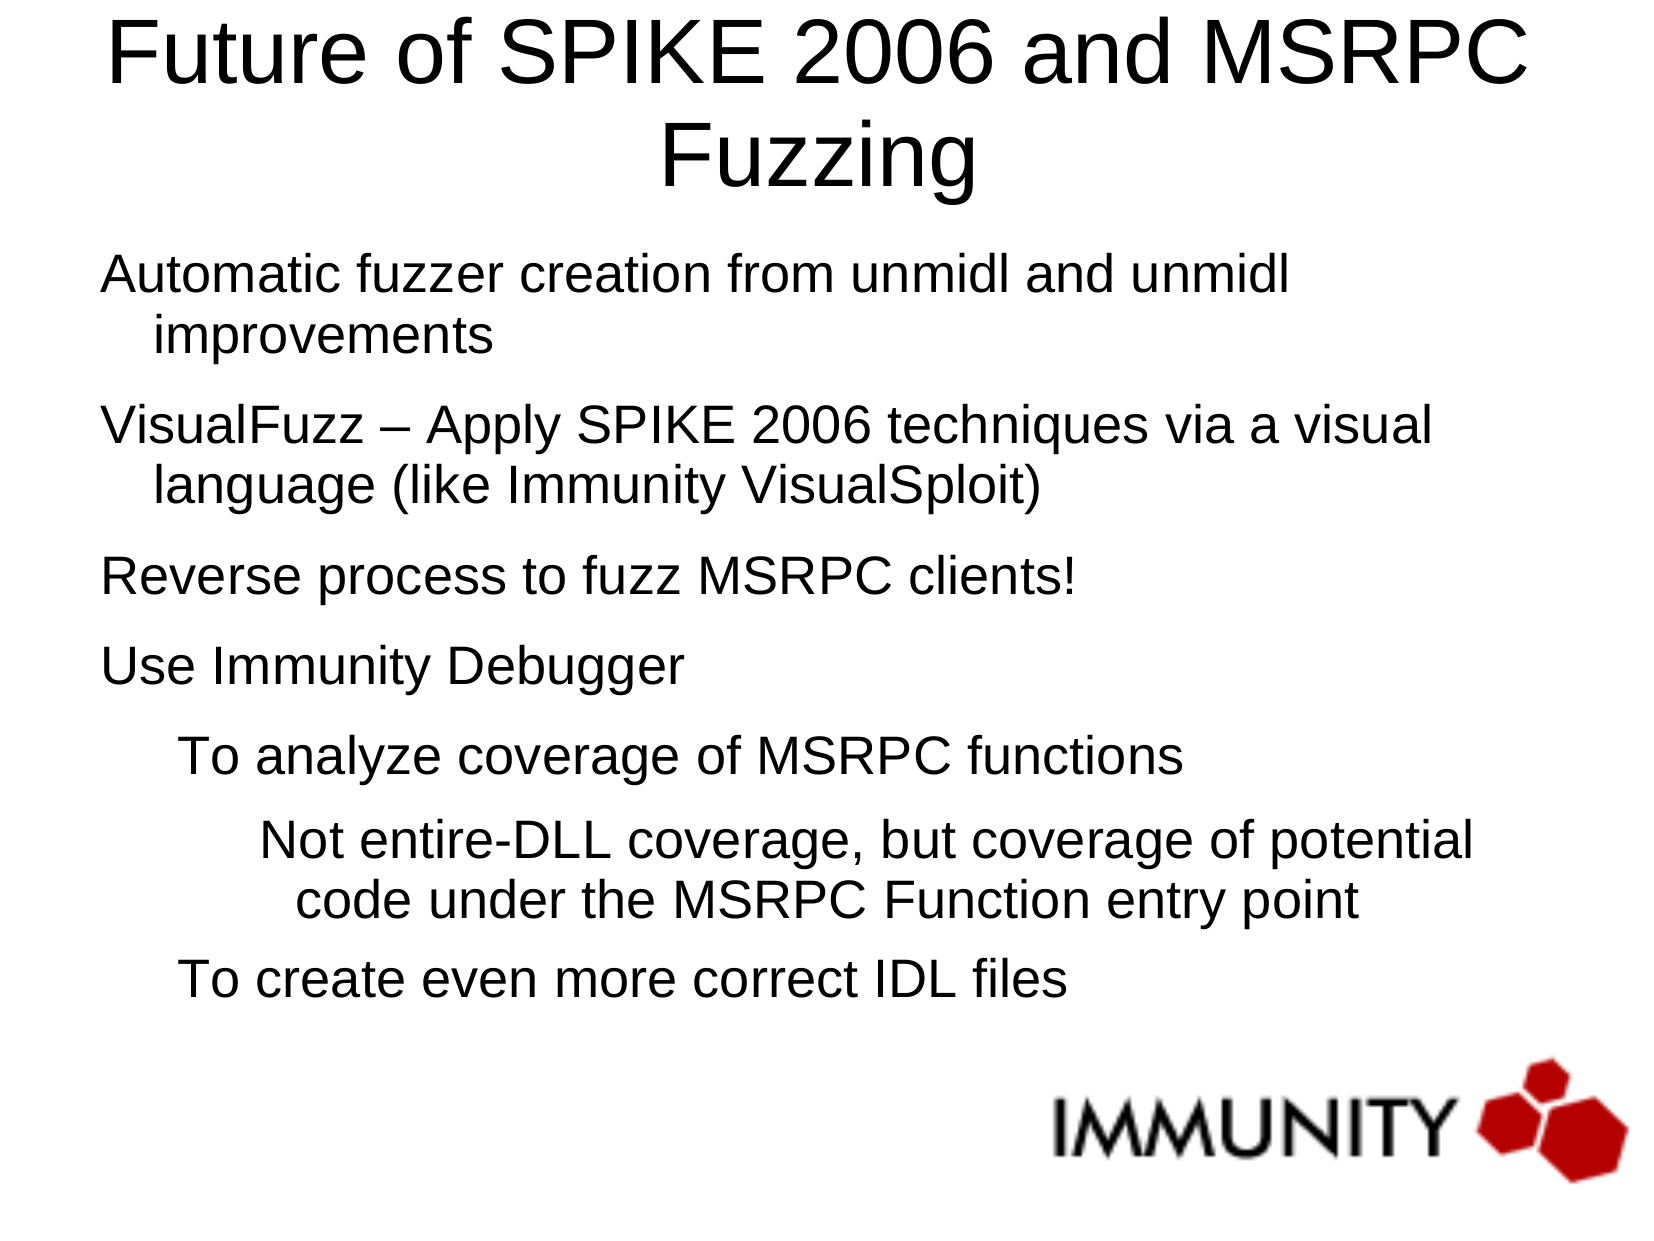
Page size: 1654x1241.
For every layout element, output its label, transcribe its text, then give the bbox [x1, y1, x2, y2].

title Future of SPIKE 2006 and MSRPC Fuzzing [75, 0, 1564, 240]
list Automatic fuzzer creation from unmidl and unmidl improvements VisualFuzz – Apply SPIKE 2006 techniques via a visual language (like Immunity VisualSploit) Reverse process to fuzz MSRPC clients! Use Immunity Debugger To analyze coverage of MSRPC functions Not entire-DLL coverage, but coverage of potential code under the MSRPC Function entry point To create even more correct IDL files [82, 243, 1571, 1209]
picture [1006, 1017, 1654, 1241]
